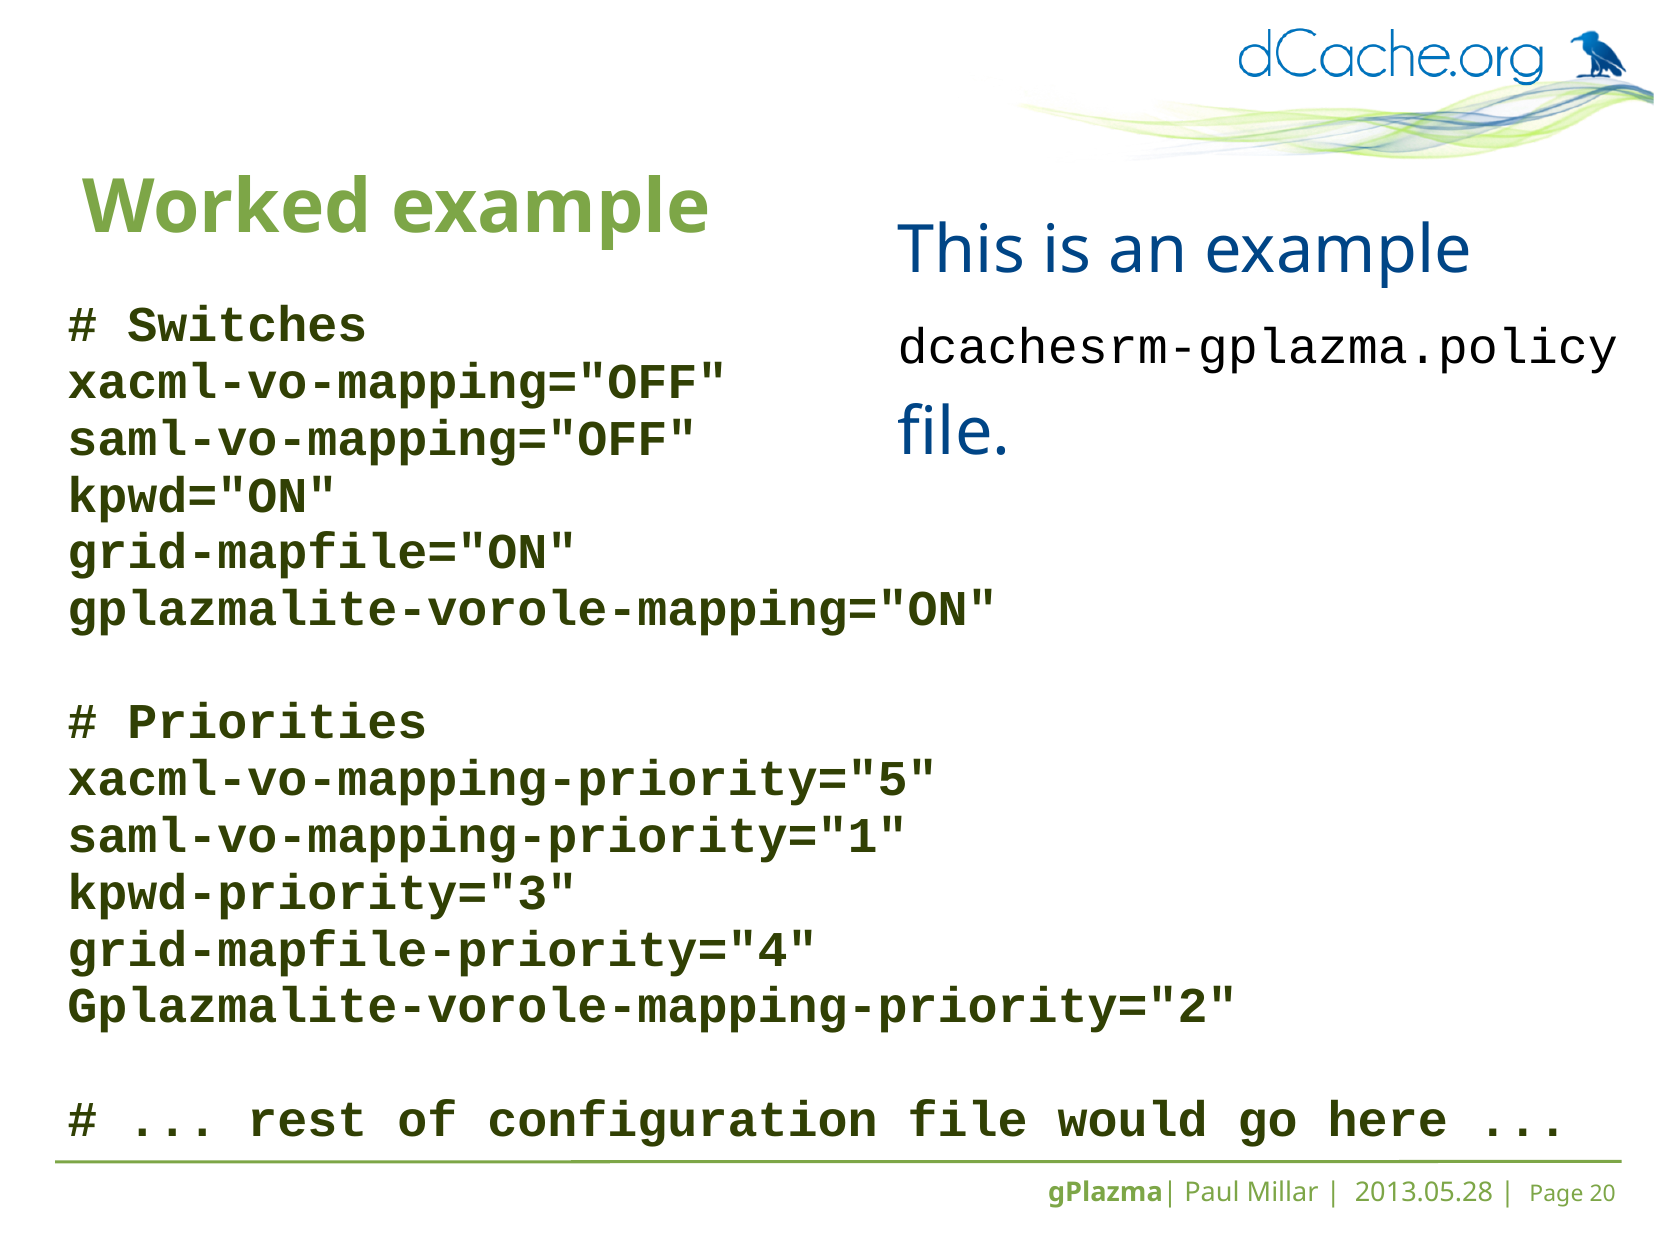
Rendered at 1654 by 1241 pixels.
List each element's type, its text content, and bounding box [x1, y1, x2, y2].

text_box This is an example dcachesrm-gplazma.policy file. [882, 194, 1654, 443]
text_box # Switches xacml-vo-mapping="OFF" saml-vo-mapping="OFF" kpwd="ON" grid-mapfile="ON" gplazmalite-vorole-mapping="ON" # Priorities xacml-vo-mapping-priority="5" saml-vo-mapping-priority="1" kpwd-priority="3" grid-mapfile-priority="4" Gplazmalite-vorole-mapping-priority="2" # ... rest of configuration file would go here ... [52, 292, 1610, 1159]
title Worked example [82, 155, 1605, 252]
picture [956, 16, 1654, 169]
